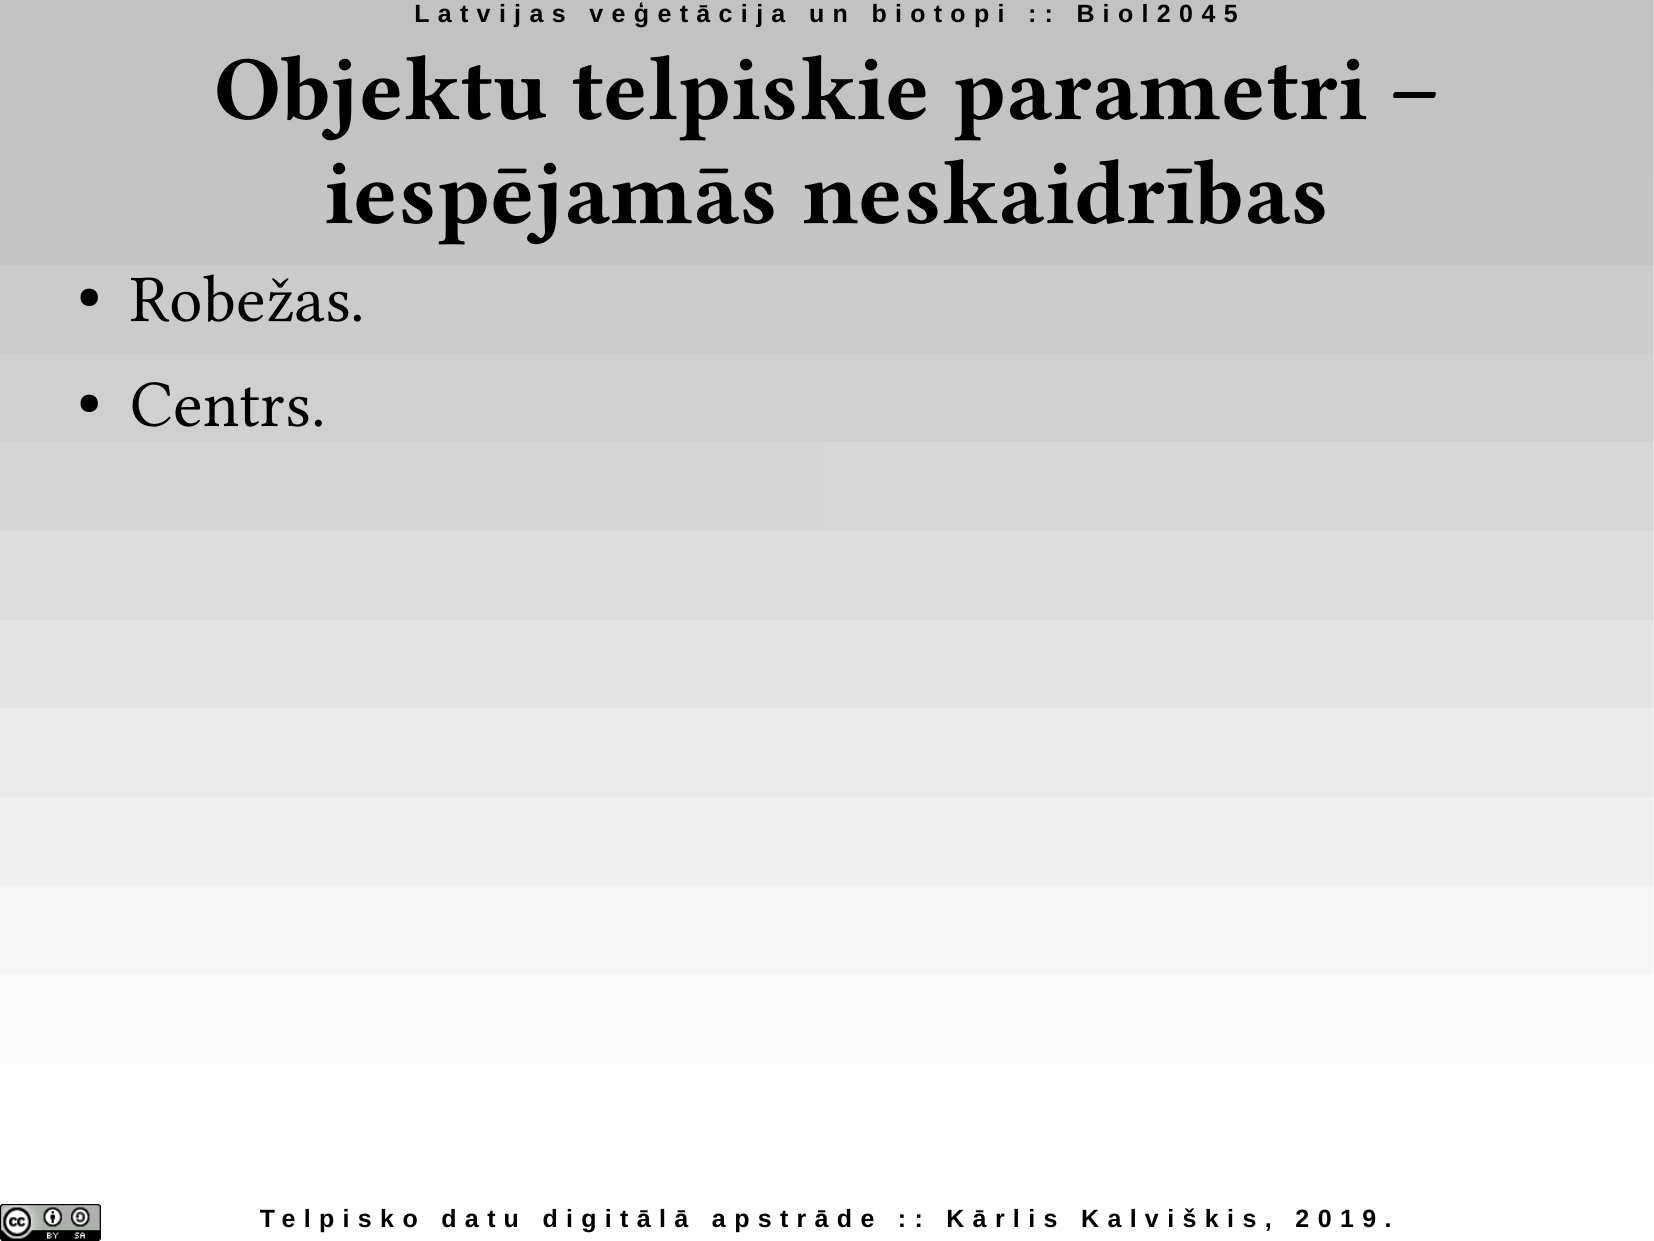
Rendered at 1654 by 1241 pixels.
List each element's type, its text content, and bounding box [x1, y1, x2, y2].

list Robežas. Centrs. [59, 261, 1596, 1175]
picture [0, 0, 1654, 1241]
title Objektu telpiskie parametri – iespējamās neskaidrības [59, 37, 1596, 247]
